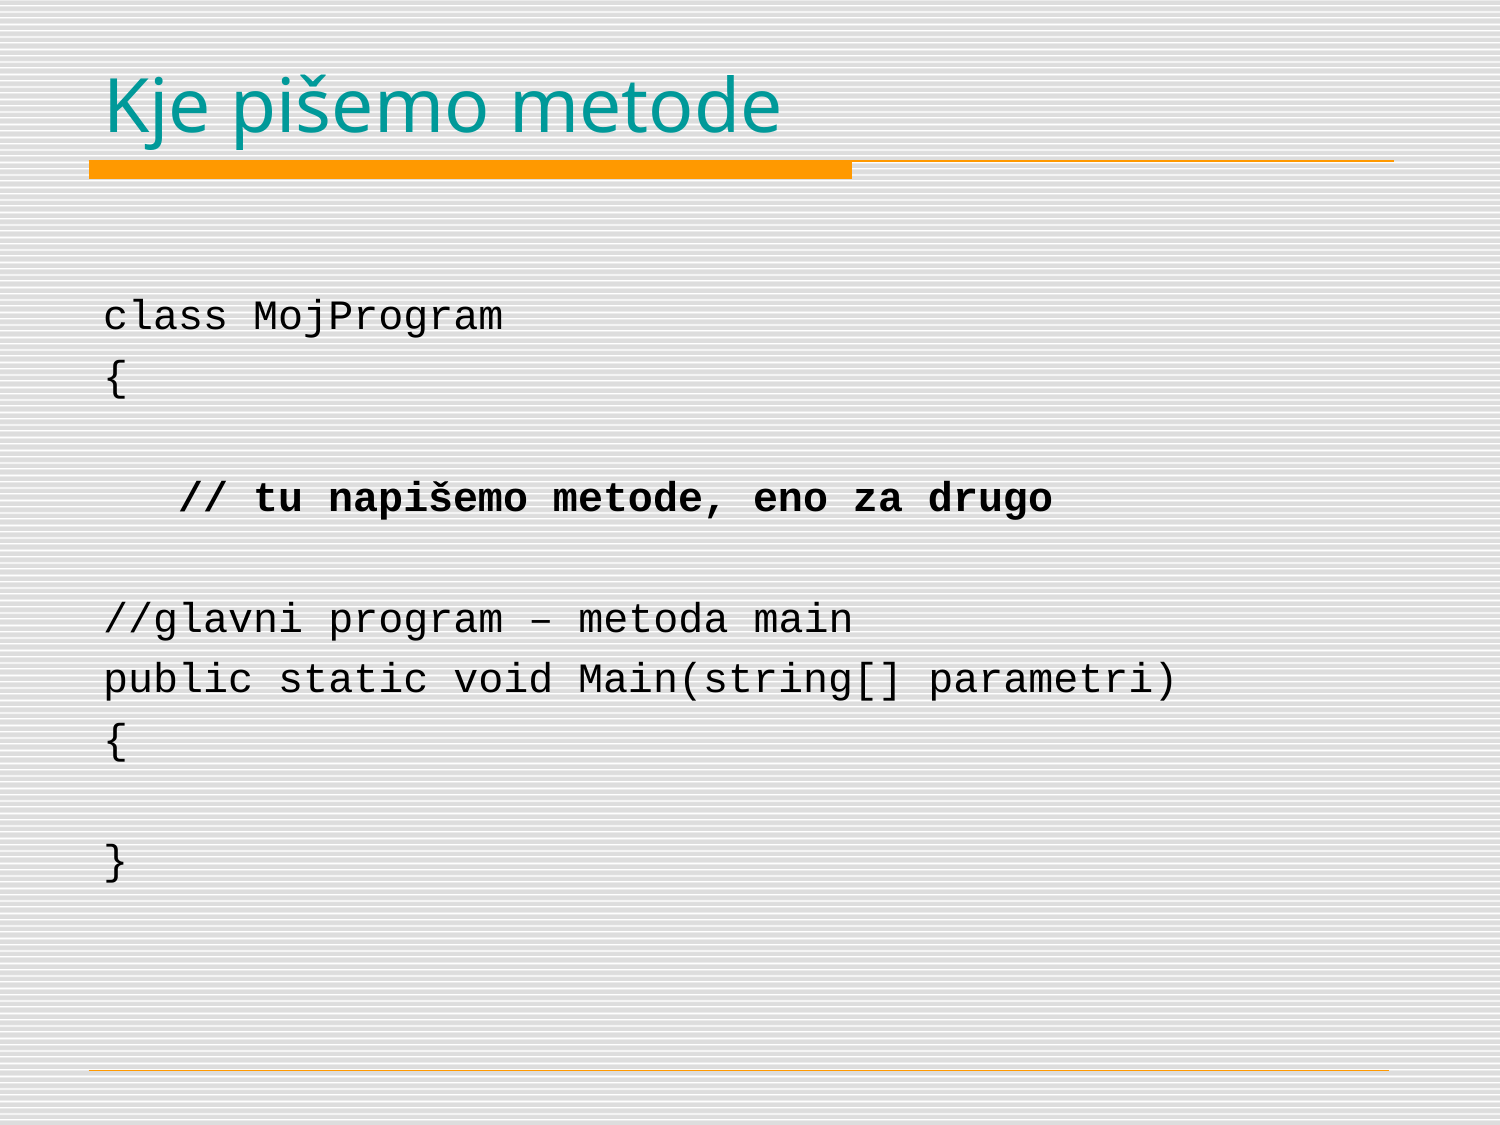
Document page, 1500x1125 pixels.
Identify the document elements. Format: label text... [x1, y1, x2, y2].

picture [0, 0, 1500, 1125]
list class MojProgram { // tu napišemo metode, eno za drugo //glavni program – metoda main public static void Main(string[] parametri) { } [88, 220, 1401, 1059]
title Kje pišemo metode [88, 42, 1401, 155]
